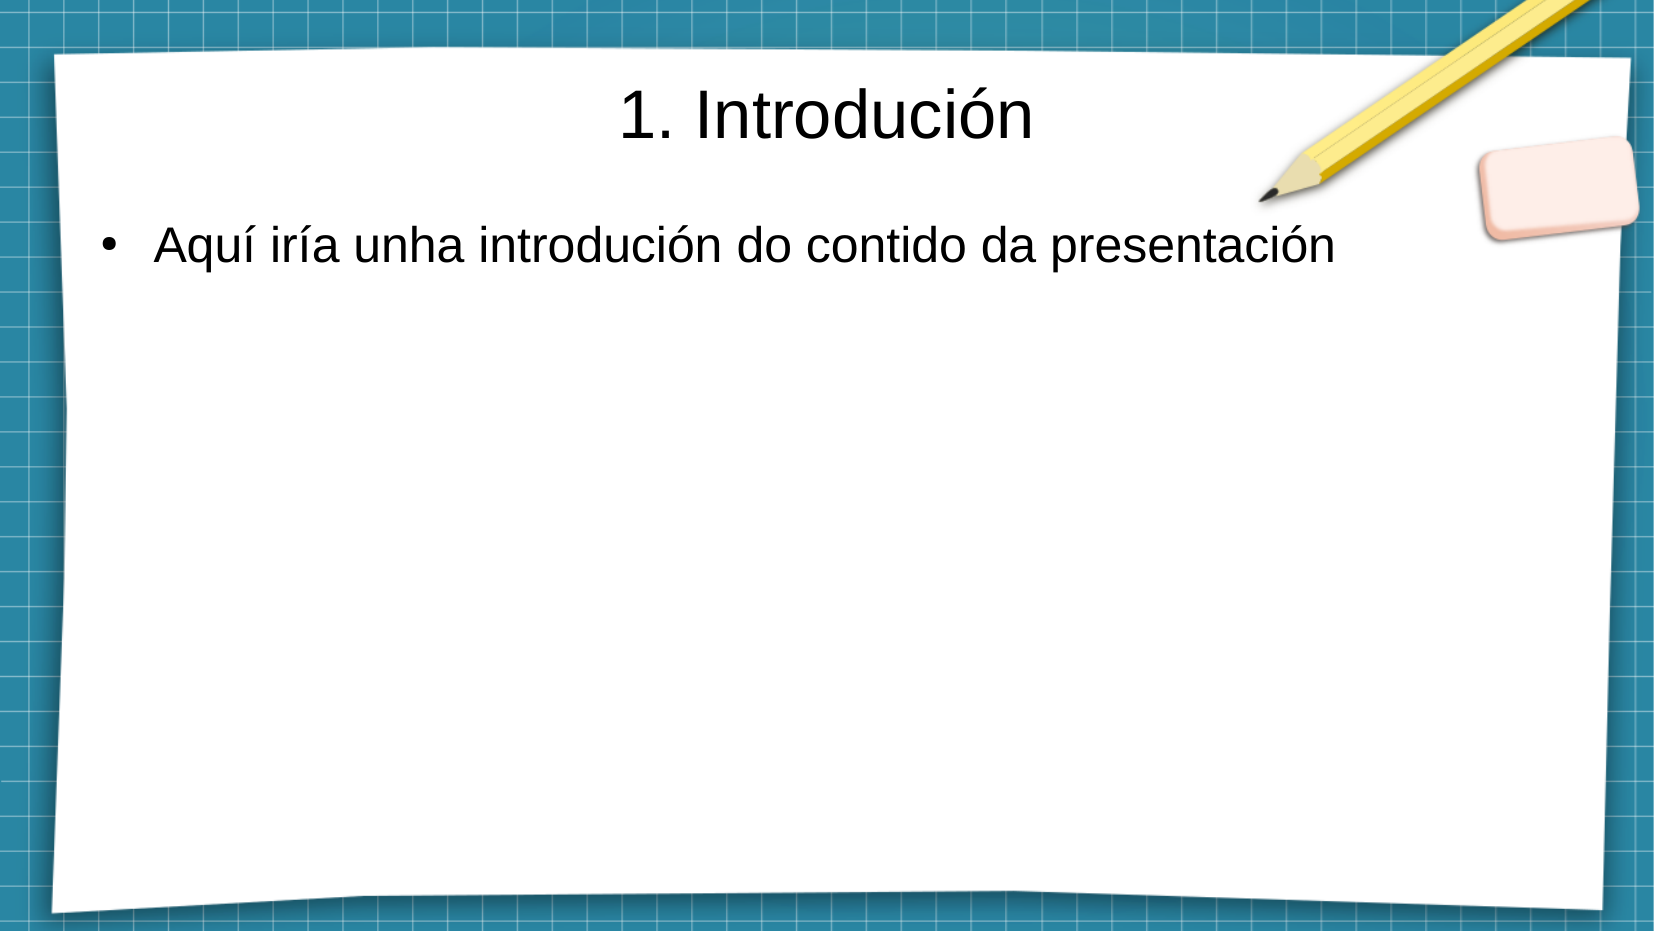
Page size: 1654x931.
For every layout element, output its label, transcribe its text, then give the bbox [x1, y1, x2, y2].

picture [0, 0, 1654, 931]
list Aquí iría unha introdución do contido da presentación [82, 217, 1571, 758]
title 1. Introdución [82, 37, 1571, 193]
